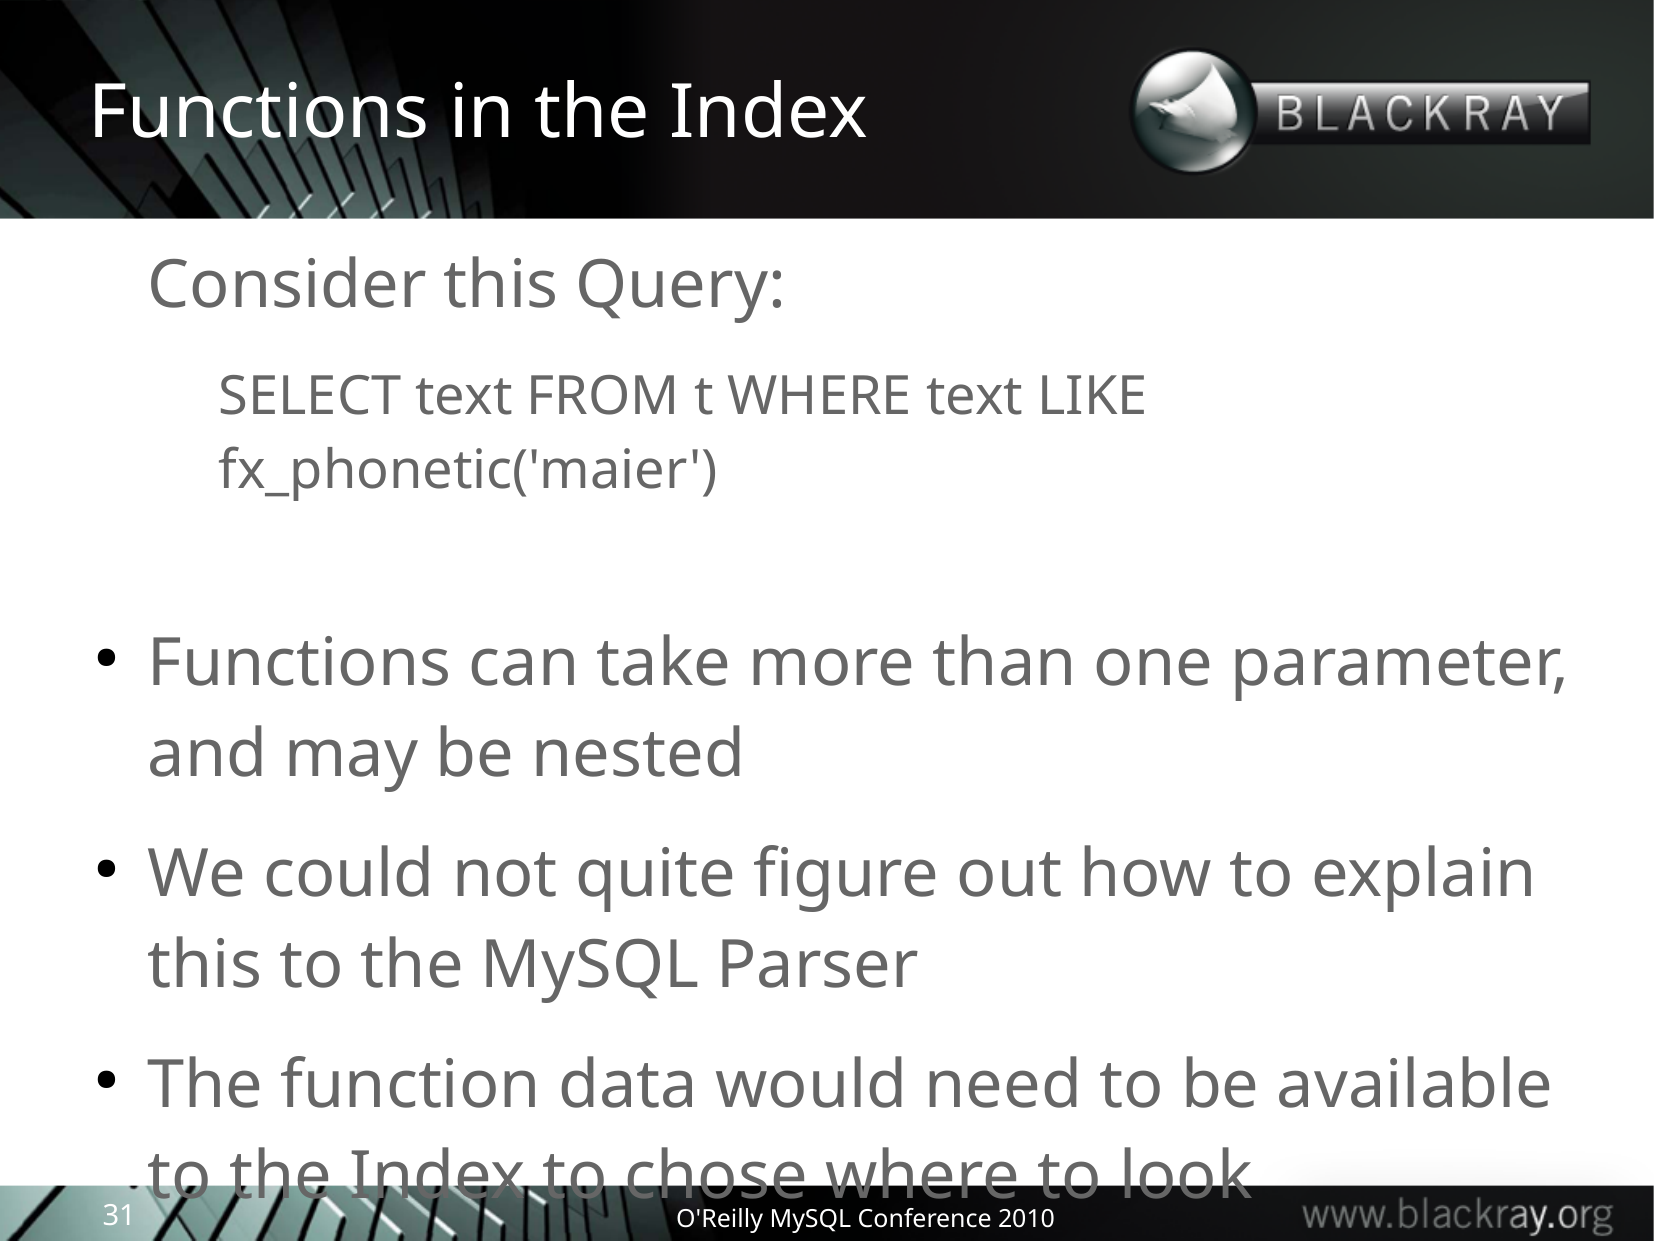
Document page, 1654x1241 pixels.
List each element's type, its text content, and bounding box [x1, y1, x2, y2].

title Functions in the Index [88, 46, 1577, 170]
list Consider this Query: SELECT text FROM t WHERE text LIKE fx_phonetic('maier') Functions can take more than one parameter, and may be nested We could not quite figure out how to explain this to the MySQL Parser The function data would need to be available to the Index to chose where to look [76, 236, 1625, 1137]
picture [0, 0, 1654, 1241]
